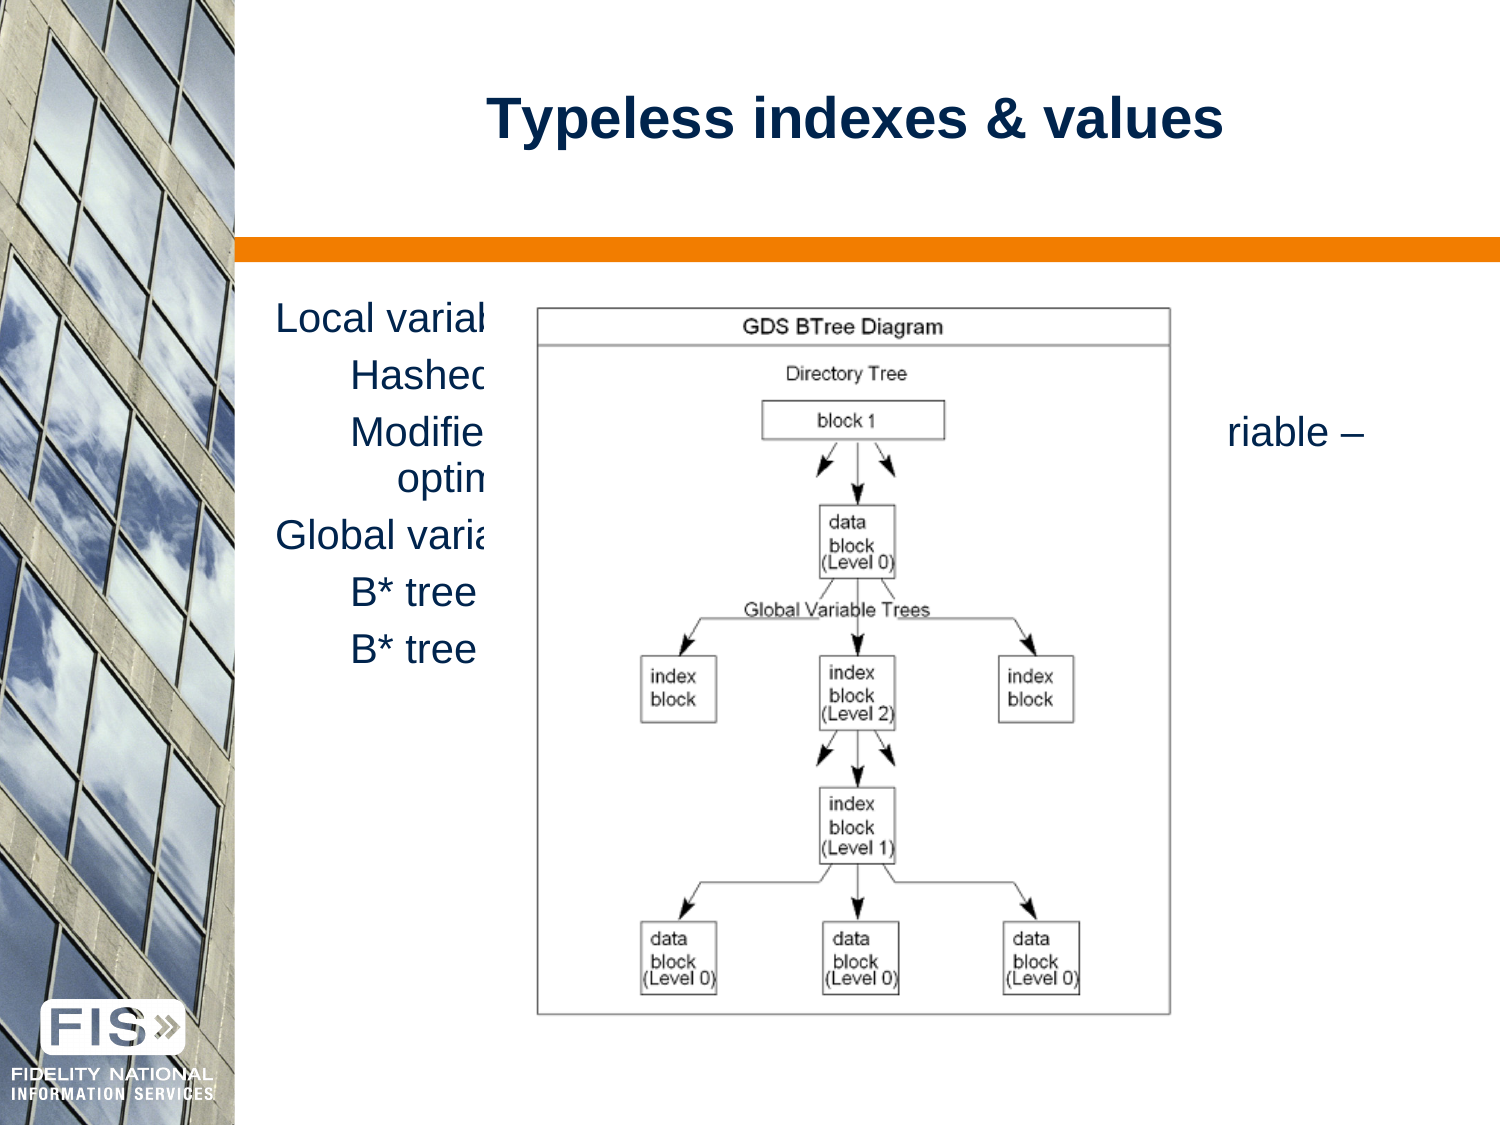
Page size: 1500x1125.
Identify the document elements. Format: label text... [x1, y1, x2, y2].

list Local variables Hashed variable names Modified linear search for subscripts within a variable – optimized for small numbers of subscripts Global variables B* tree variable names B* tree each variable [274, 295, 484, 1038]
picture [484, 294, 1438, 1038]
picture [0, 0, 235, 1125]
title Typeless indexes & values [274, 24, 1438, 213]
